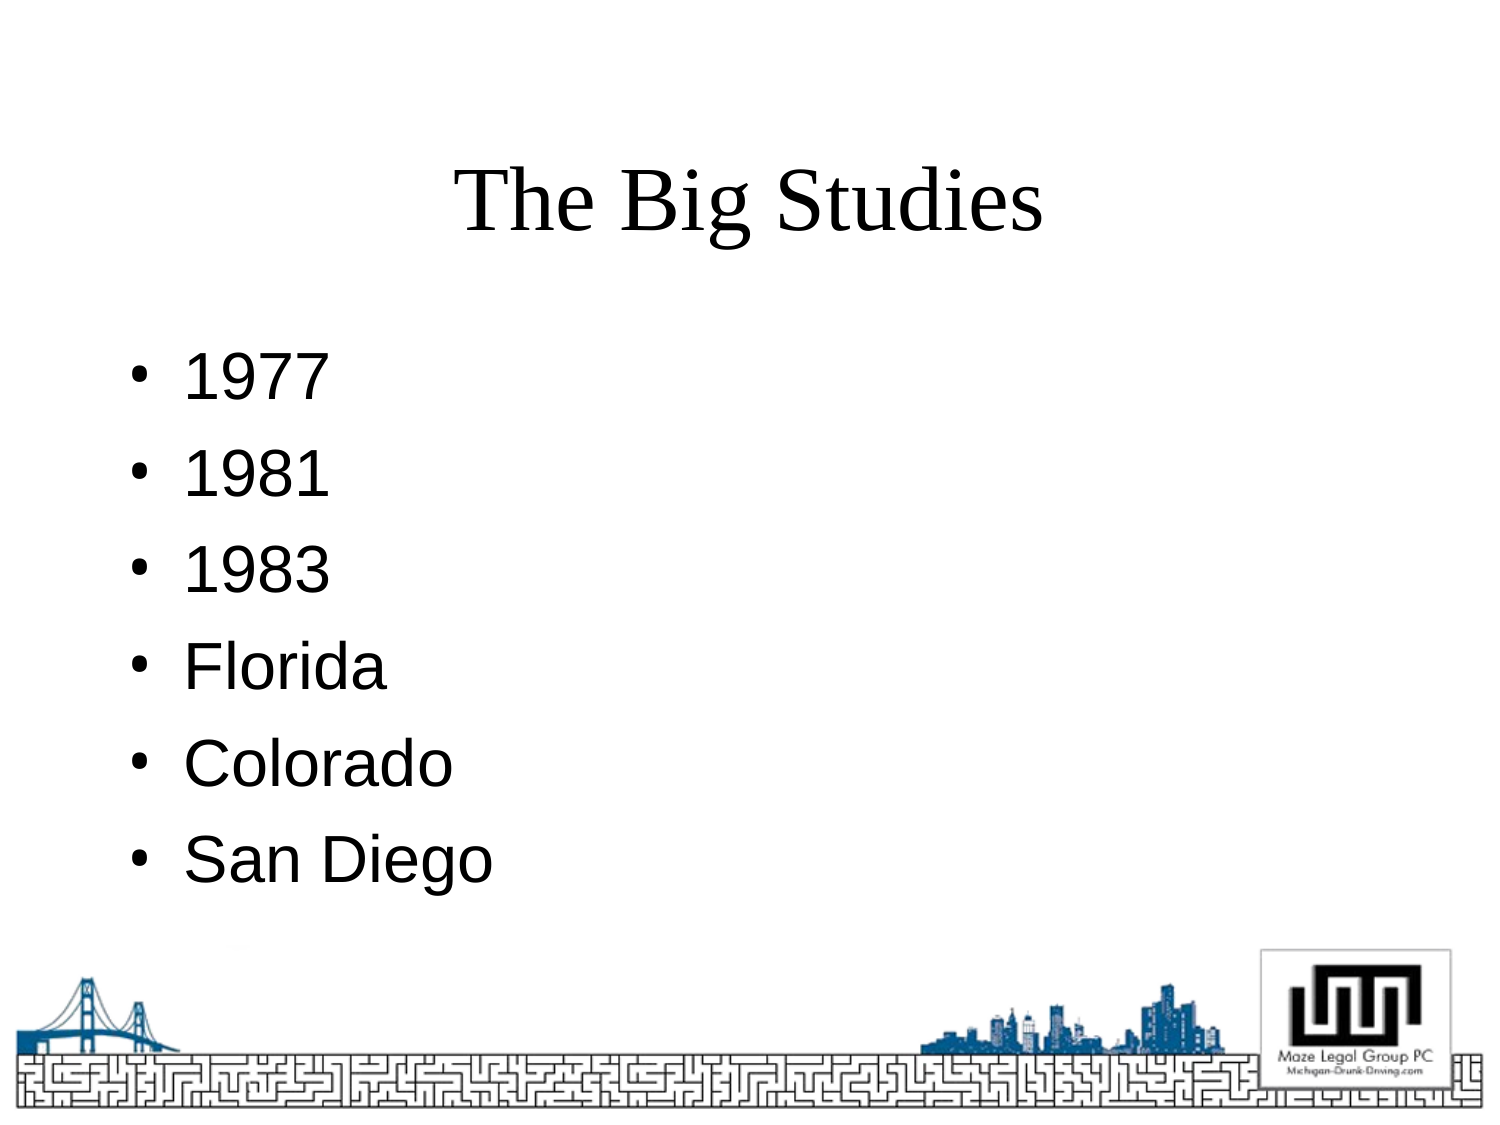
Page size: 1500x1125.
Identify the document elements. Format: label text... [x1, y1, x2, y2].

title The Big Studies [112, 99, 1388, 288]
list 1977 1981 1983 Florida Colorado San Diego [112, 324, 1388, 1000]
